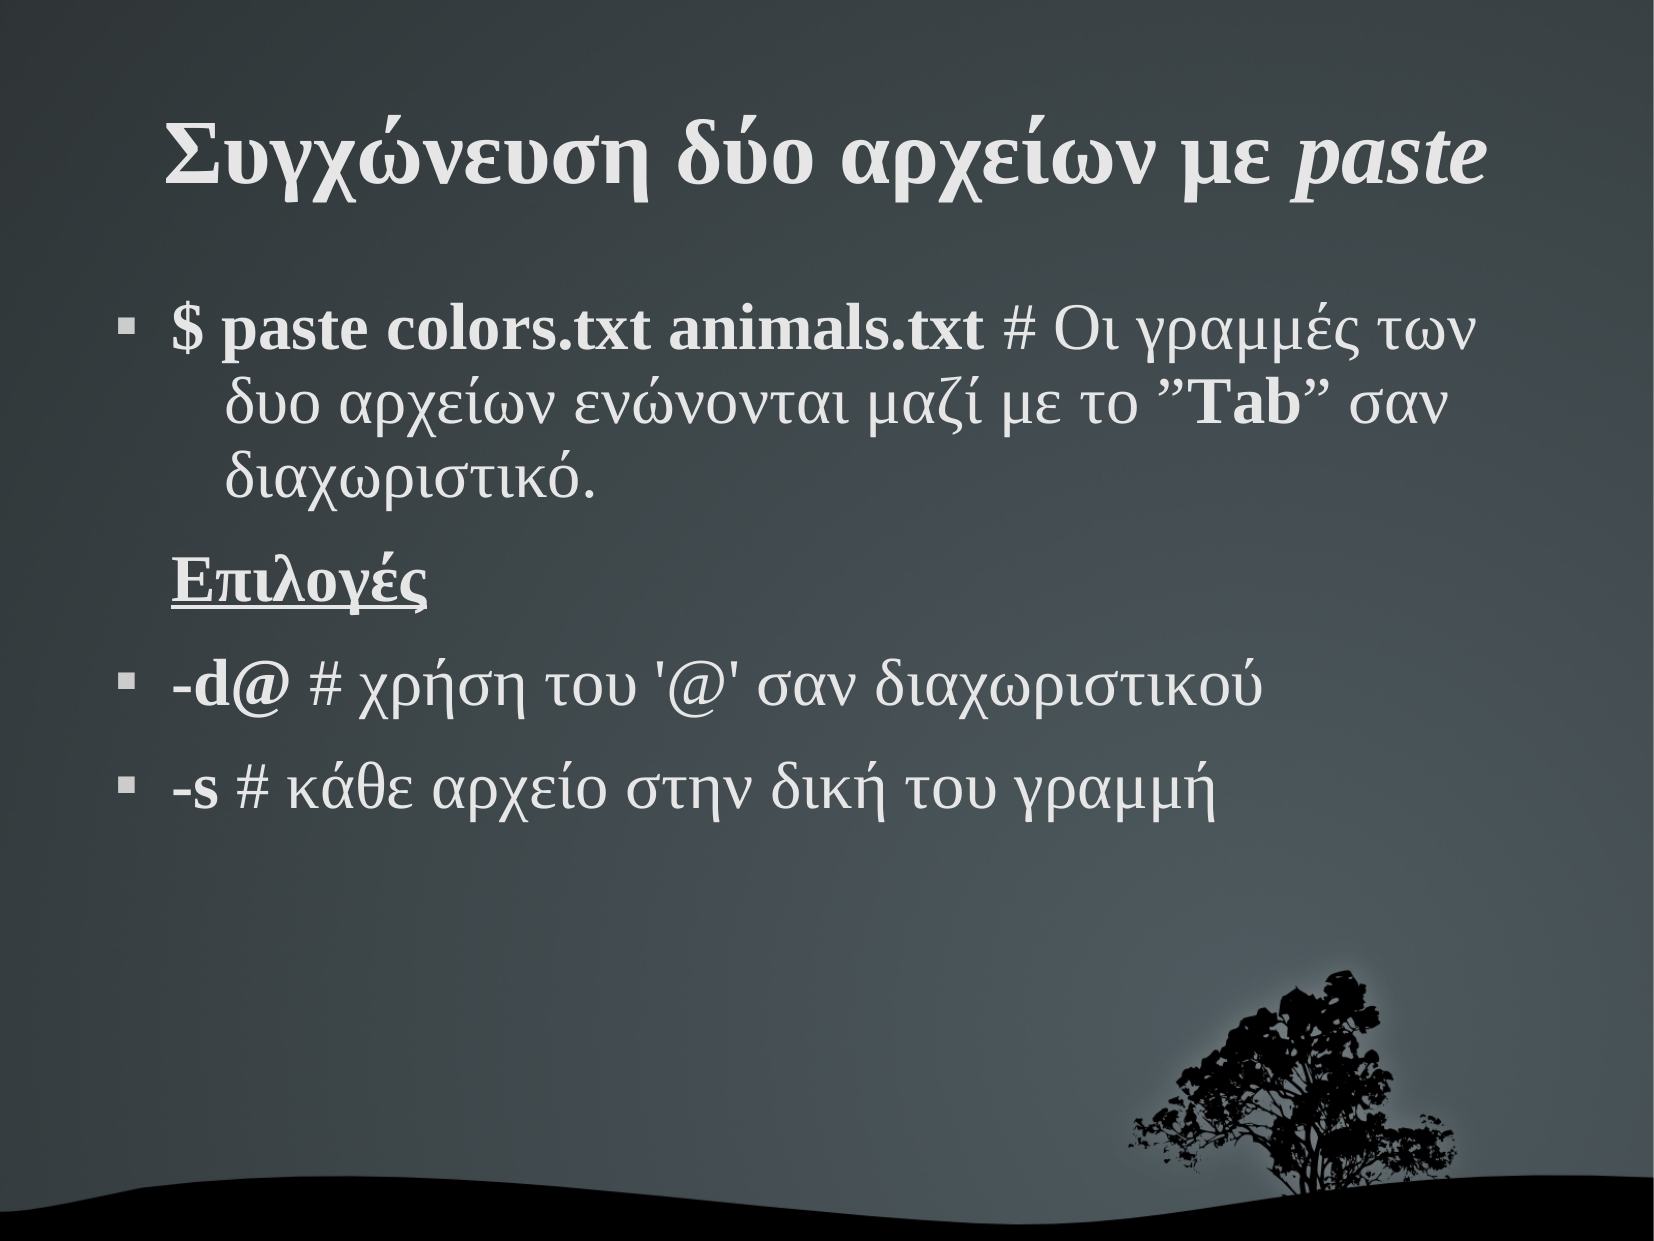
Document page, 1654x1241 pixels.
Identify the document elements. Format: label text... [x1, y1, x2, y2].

list $ paste colors.txt animals.txt # Οι γραμμές των δυο αρχείων ενώνονται μαζί με το ”Tab” σαν διαχωριστικό. Επιλογές -d@ # χρήση του '@' σαν διαχωριστικού -s # κάθε αρχείο στην δική του γραμμή [82, 290, 1571, 1109]
title Συγχώνευση δύο αρχείων με paste [82, 49, 1571, 257]
picture [0, 0, 1654, 1241]
